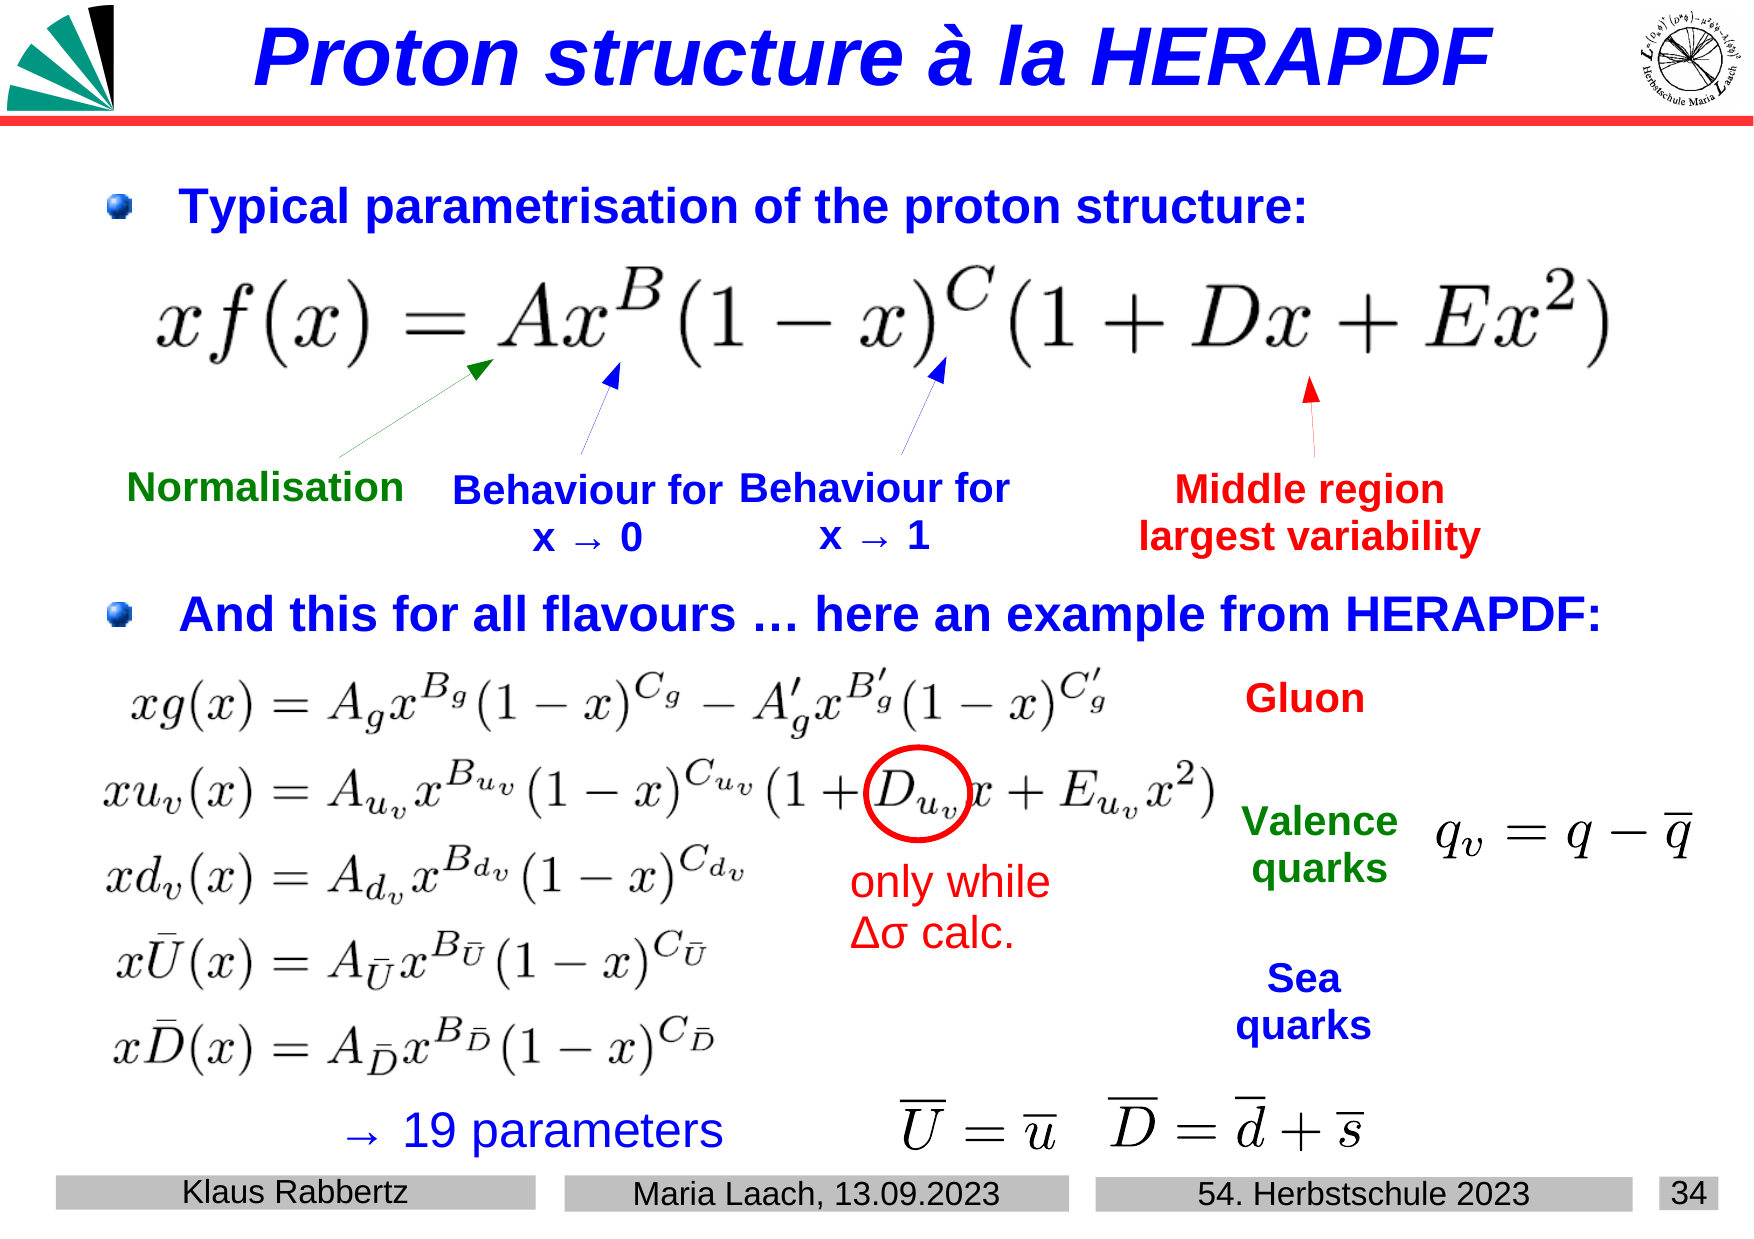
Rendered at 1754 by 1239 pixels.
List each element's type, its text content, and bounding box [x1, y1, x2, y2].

picture [7, 5, 114, 112]
text_box Sea quarks [1223, 949, 1385, 1056]
list Typical parametrisation of the proton structure: [95, 178, 1635, 252]
picture [1641, 11, 1741, 106]
picture [97, 663, 1217, 1083]
text_box Behaviour for x → 1 [727, 458, 1023, 565]
title Proton structure à la HERAPDF [129, 0, 1617, 114]
text_box [1434, 812, 1693, 859]
text_box Normalisation [114, 458, 417, 518]
text_box only while Δσ calc. [837, 850, 1064, 965]
text_box Behaviour for x → 0 [440, 461, 736, 567]
text_box → 19 parameters [326, 1096, 737, 1165]
text_box Middle region largest variability [1126, 460, 1506, 567]
list And this for all flavours … here an example from HERAPDF: [95, 586, 1635, 660]
text_box Gluon [1233, 668, 1378, 728]
text_box [899, 1099, 1057, 1151]
text_box Valence quarks [1229, 792, 1411, 899]
text_box [1107, 1096, 1364, 1152]
picture [136, 252, 1623, 385]
